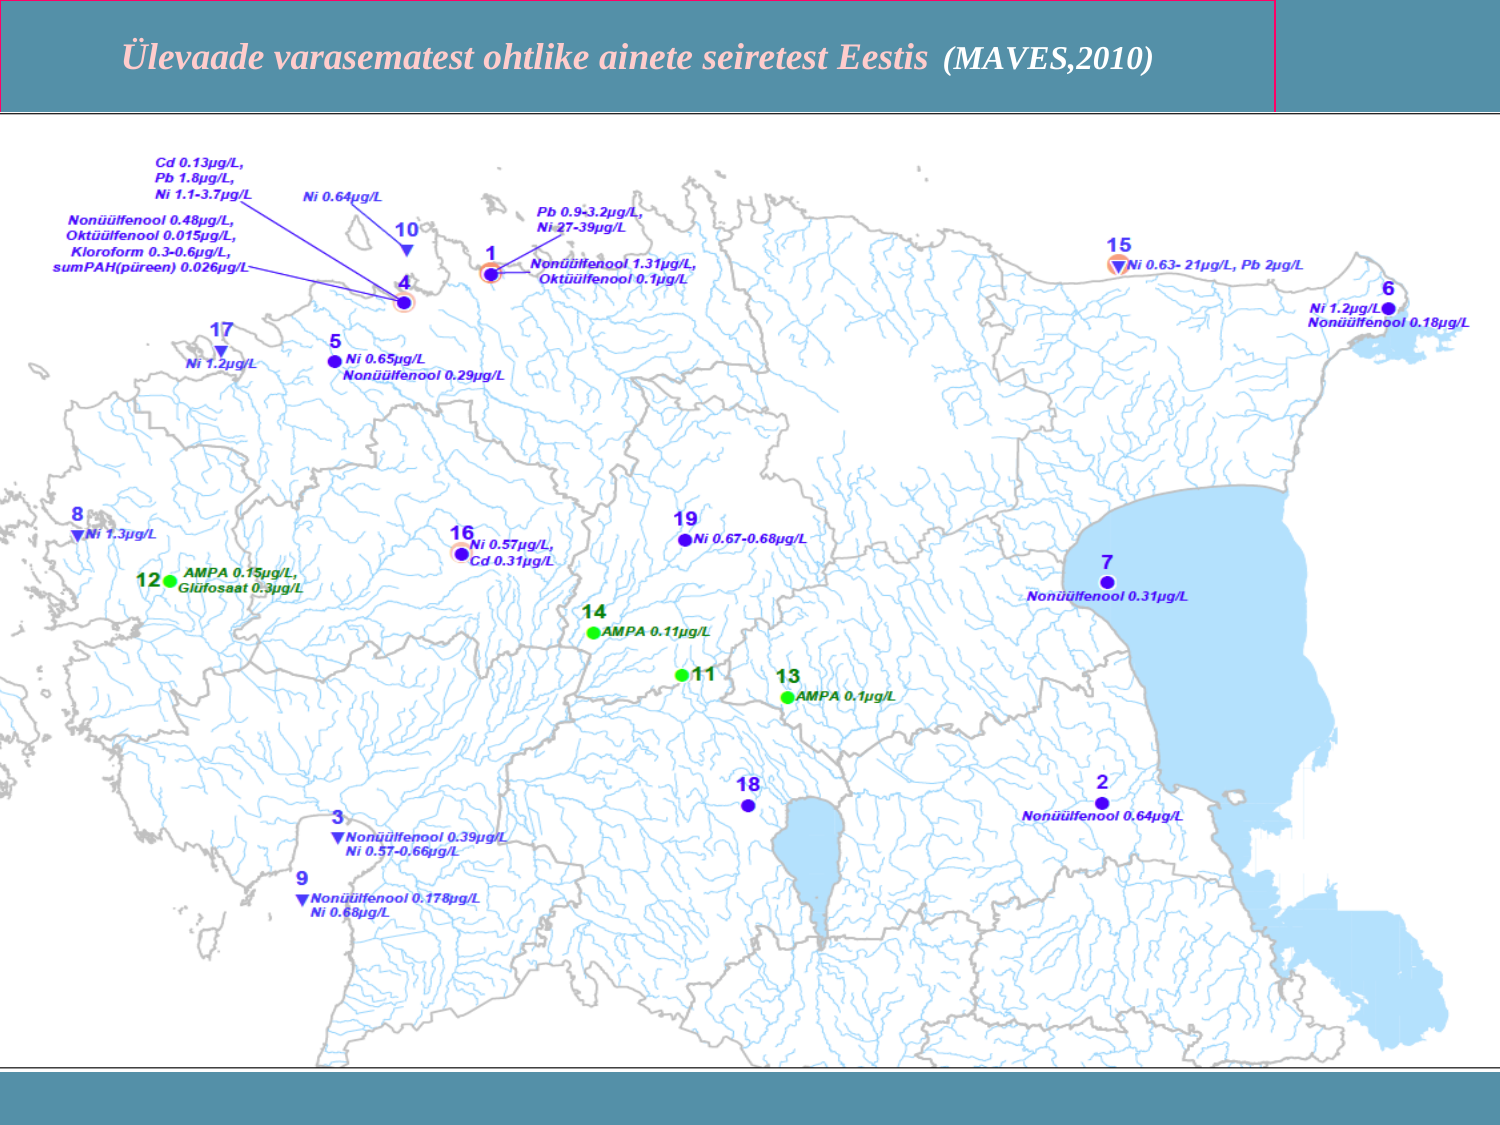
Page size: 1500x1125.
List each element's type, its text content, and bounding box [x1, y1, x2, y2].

picture [0, 112, 1500, 1072]
text_box Ülevaade varasematest ohtlike ainete seiretest Eestis (MAVES,2010) [0, 0, 1276, 112]
